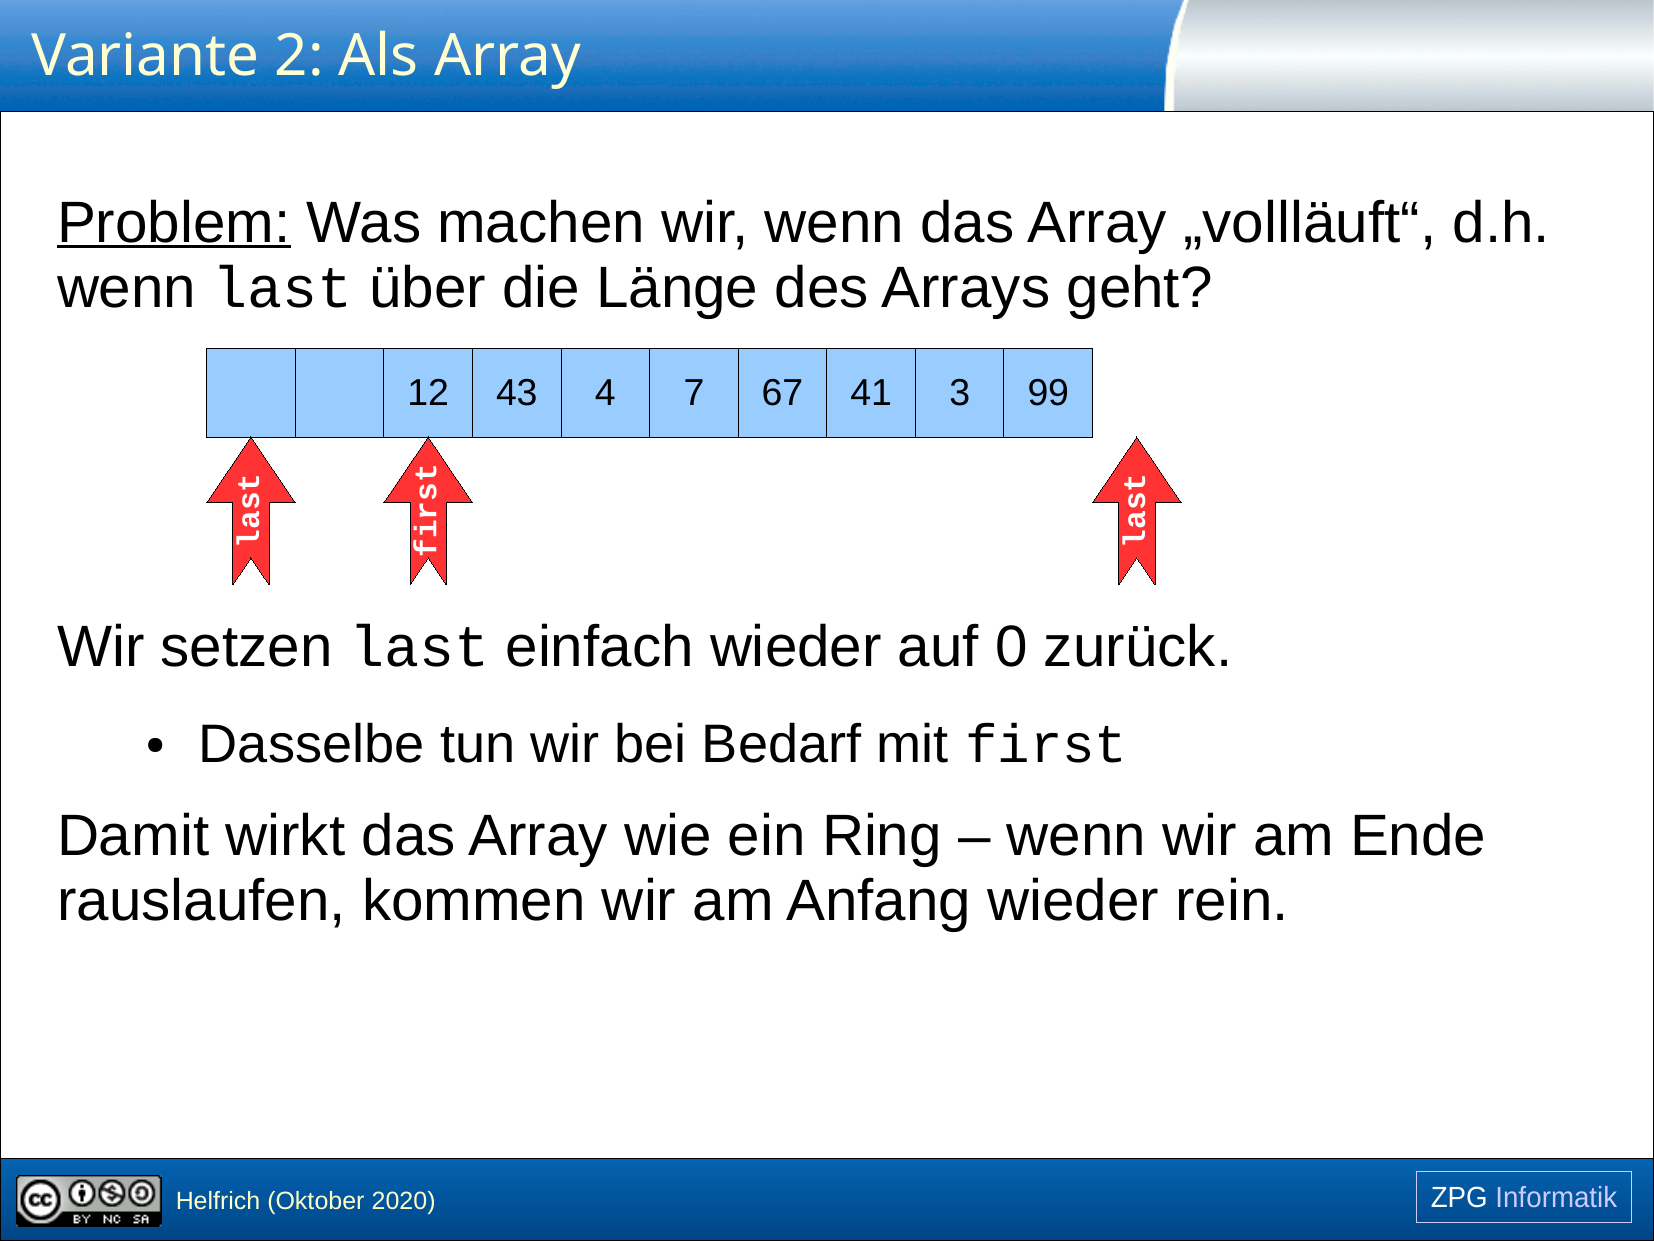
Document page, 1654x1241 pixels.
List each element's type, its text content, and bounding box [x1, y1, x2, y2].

text_box [206, 348, 383, 438]
text_box first [383, 436, 473, 585]
text_box 4 [561, 348, 649, 438]
list Problem: Was machen wir, wenn das Array „vollläuft“, d.h. wenn last über die Länge des Arrays geht? Wir setzen last einfach wieder auf 0 zurück. Dasselbe tun wir bei Bedarf mit first Damit wirkt das Array wie ein Ring – wenn wir am Ende rauslaufen, kommen wir am Anfang wieder rein. [57, 189, 1605, 933]
text_box last [206, 436, 296, 585]
text_box 7 [649, 348, 738, 438]
picture [16, 1175, 162, 1227]
picture [0, 0, 1654, 111]
text_box 67 [738, 348, 826, 438]
title Variante 2: Als Array [31, 14, 1151, 92]
text_box 12 [383, 348, 472, 438]
text_box 99 [1003, 348, 1093, 438]
text_box 3 [915, 348, 1003, 438]
text_box 41 [826, 348, 915, 438]
text_box 43 [472, 348, 561, 438]
text_box last [1092, 436, 1182, 585]
